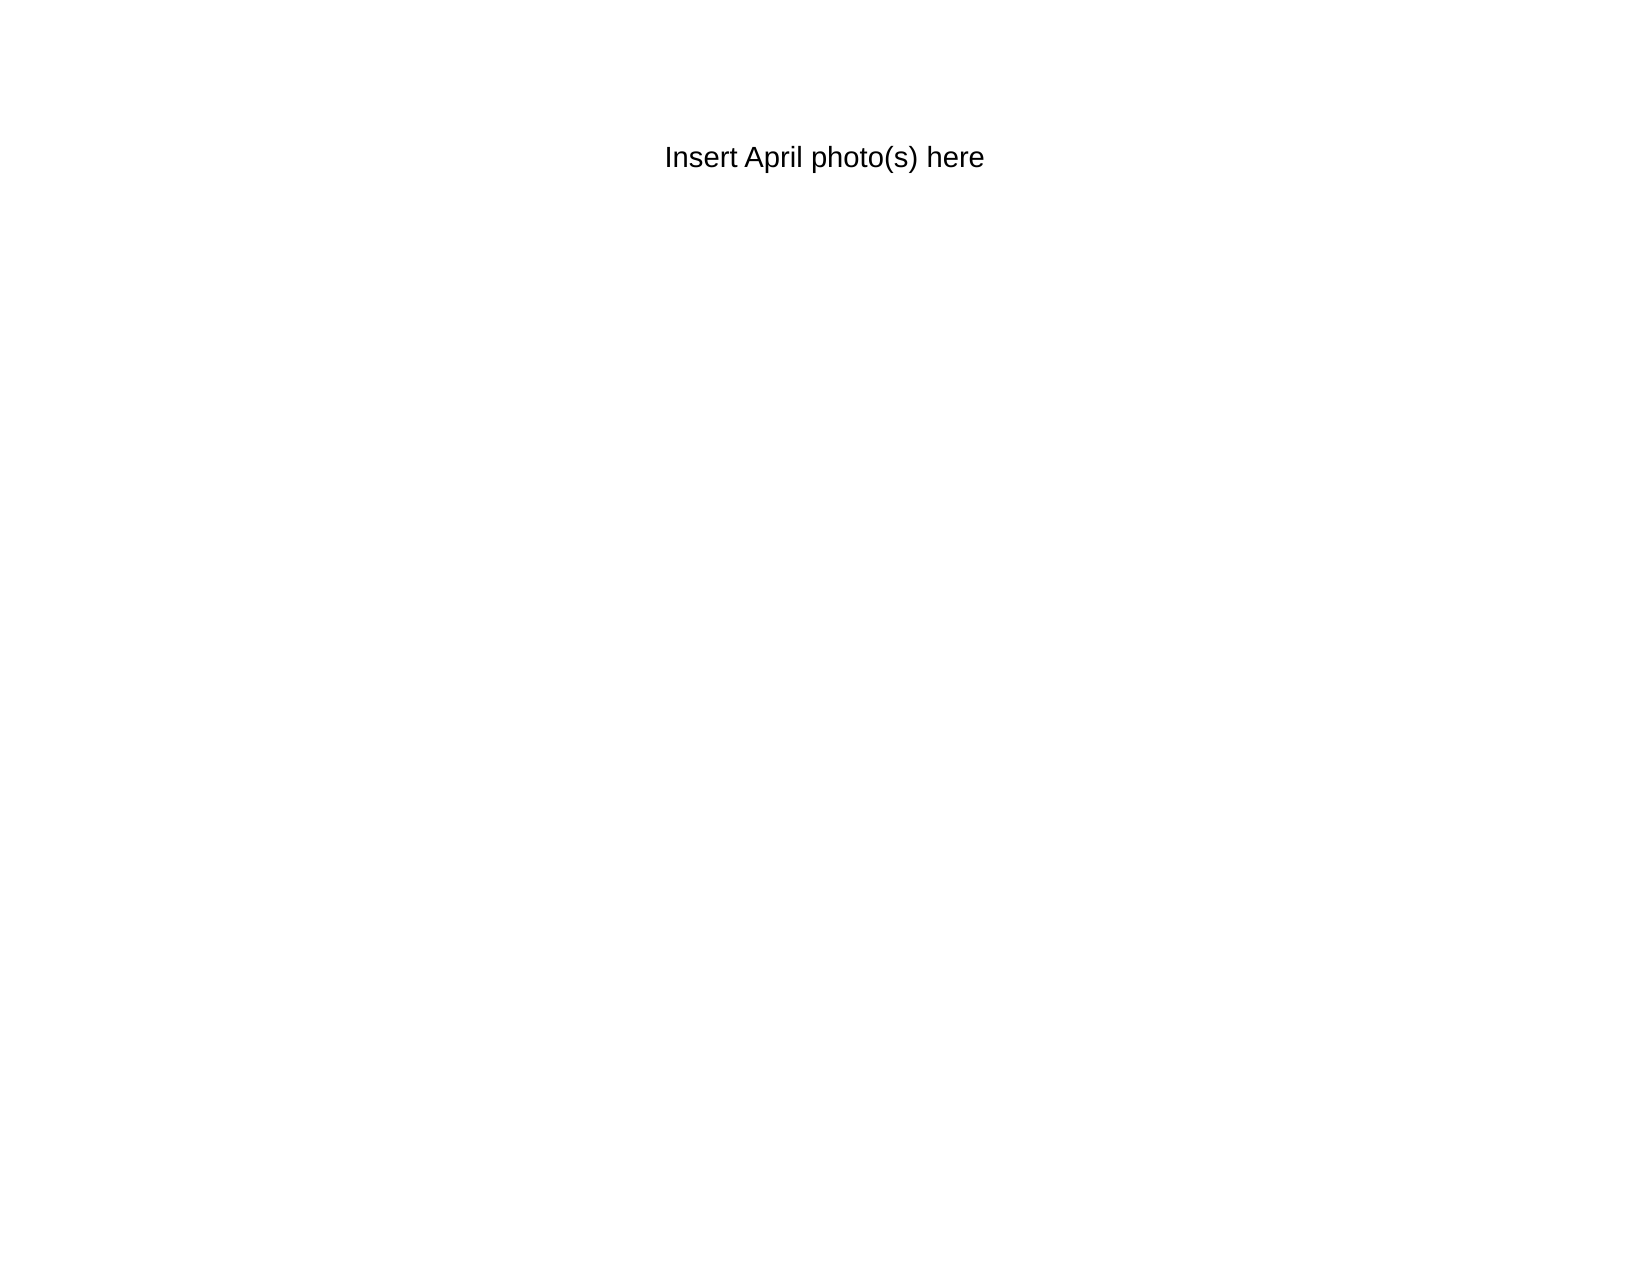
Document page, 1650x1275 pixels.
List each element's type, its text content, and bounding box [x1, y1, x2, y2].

title Insert April photo(s) here [82, 50, 1568, 264]
